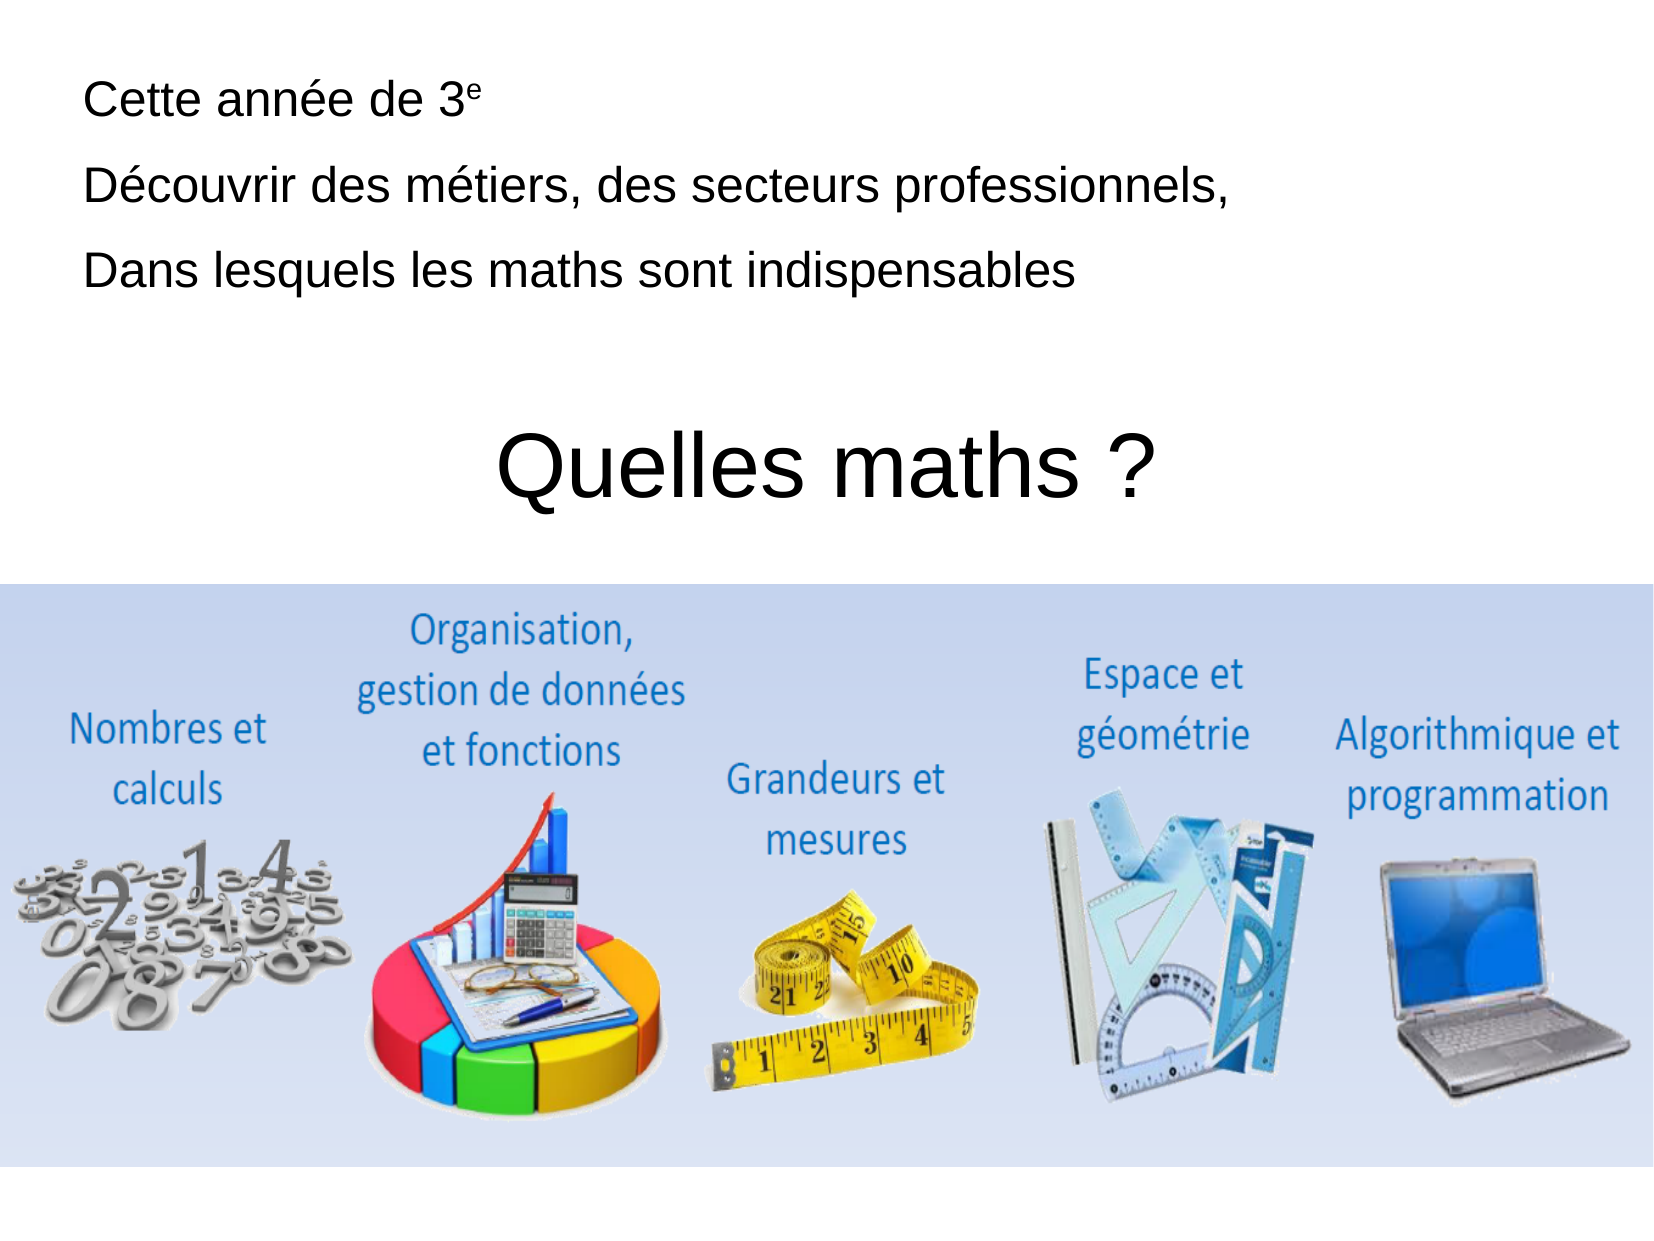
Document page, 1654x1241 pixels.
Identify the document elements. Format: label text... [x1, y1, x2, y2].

list Cette année de 3e Découvrir des métiers, des secteurs professionnels, Dans lesquels les maths sont indispensables [82, 71, 1571, 367]
title Quelles maths ? [82, 367, 1571, 570]
picture [0, 584, 1654, 1167]
